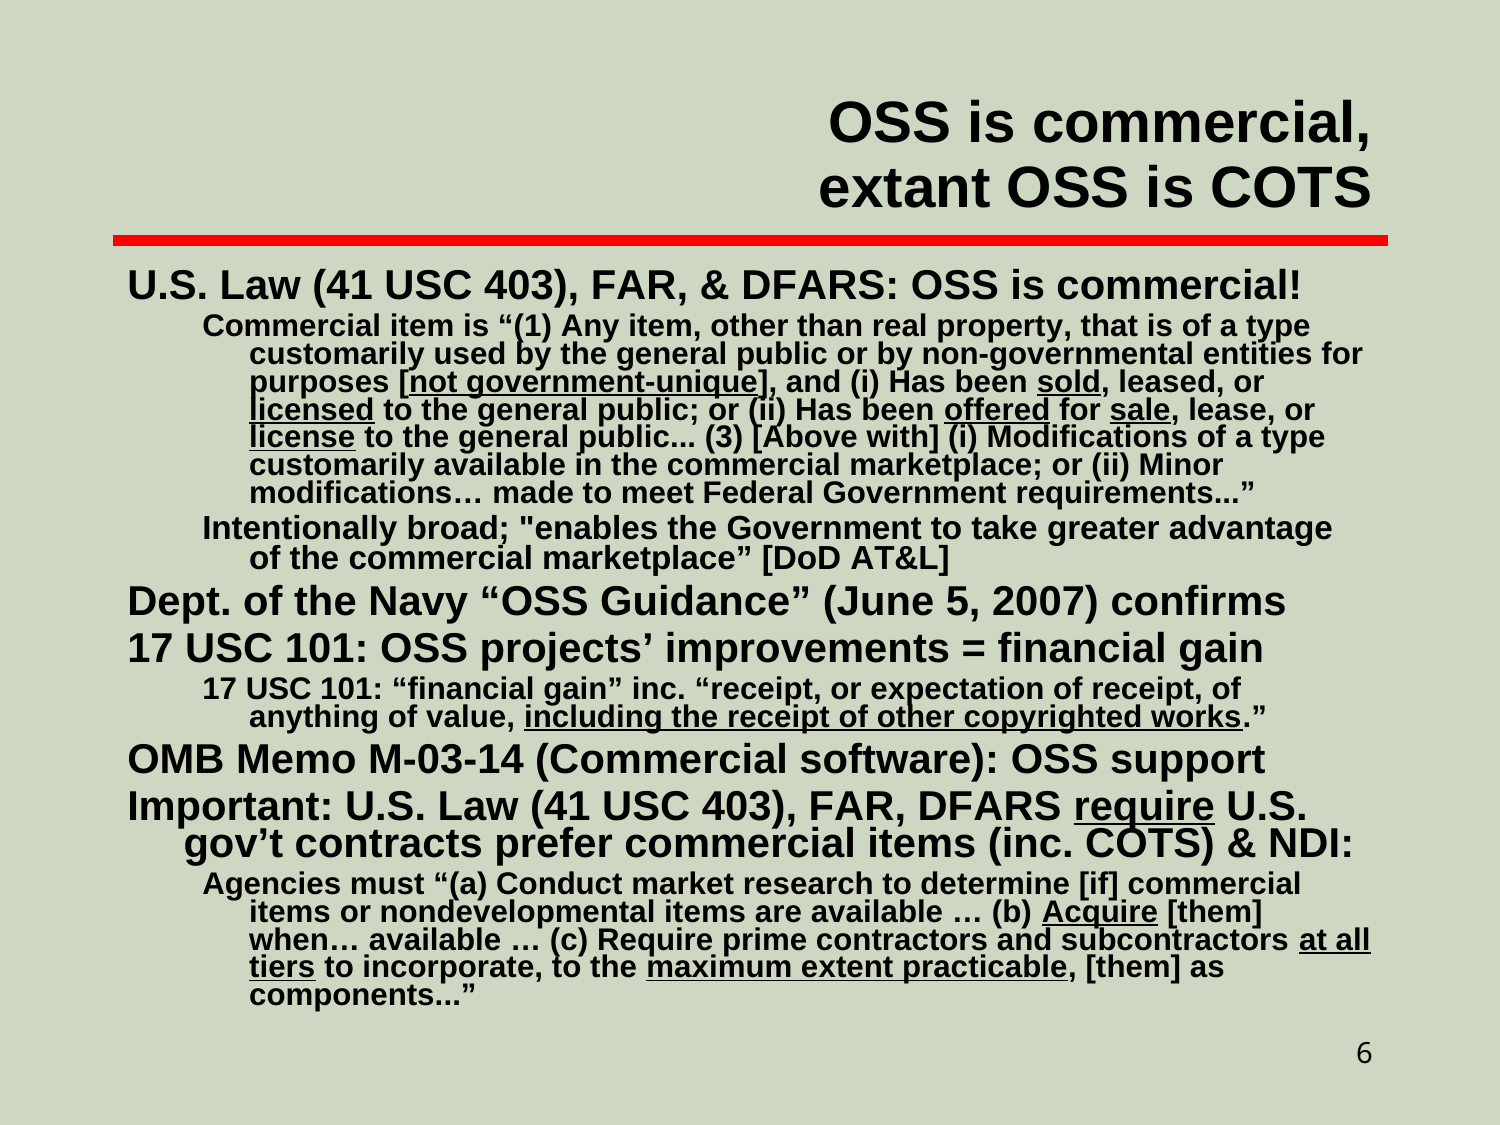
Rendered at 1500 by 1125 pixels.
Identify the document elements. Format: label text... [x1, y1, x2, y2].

title OSS is commercial, extant OSS is COTS [337, 81, 1388, 228]
list U.S. Law (41 USC 403), FAR, & DFARS: OSS is commercial! Commercial item is “(1) Any item, other than real property, that is of a type customarily used by the general public or by non-governmental entities for purposes [not government-unique], and (i) Has been sold, leased, or licensed to the general public; or (ii) Has been offered for sale, lease, or license to the general public... (3) [Above with] (i) Modifications of a type customarily available in the commercial marketplace; or (ii) Minor modifications… made to meet Federal Government requirements...” Intentionally broad; "enables the Government to take greater advantage of the commercial marketplace” [DoD AT&L] Dept. of the Navy “OSS Guidance” (June 5, 2007) confirms 17 USC 101: OSS projects’ improvements = financial gain 17 USC 101: “financial gain” inc. “receipt, or expectation of receipt, of anything of value, including the receipt of other copyrighted works.” OMB Memo M-03-14 (Commercial software): OSS support Important: U.S. Law (41 USC 403), FAR, DFARS require U.S. gov’t contracts prefer commercial items (inc. COTS) & NDI: Agencies must “(a) Conduct market research to determine [if] commercial items or nondevelopmental items are available … (b) Acquire [them] when… available … (c) Require prime contractors and subcontractors at all tiers to incorporate, to the maximum extent practicable, [them] as components...” [112, 262, 1388, 1088]
